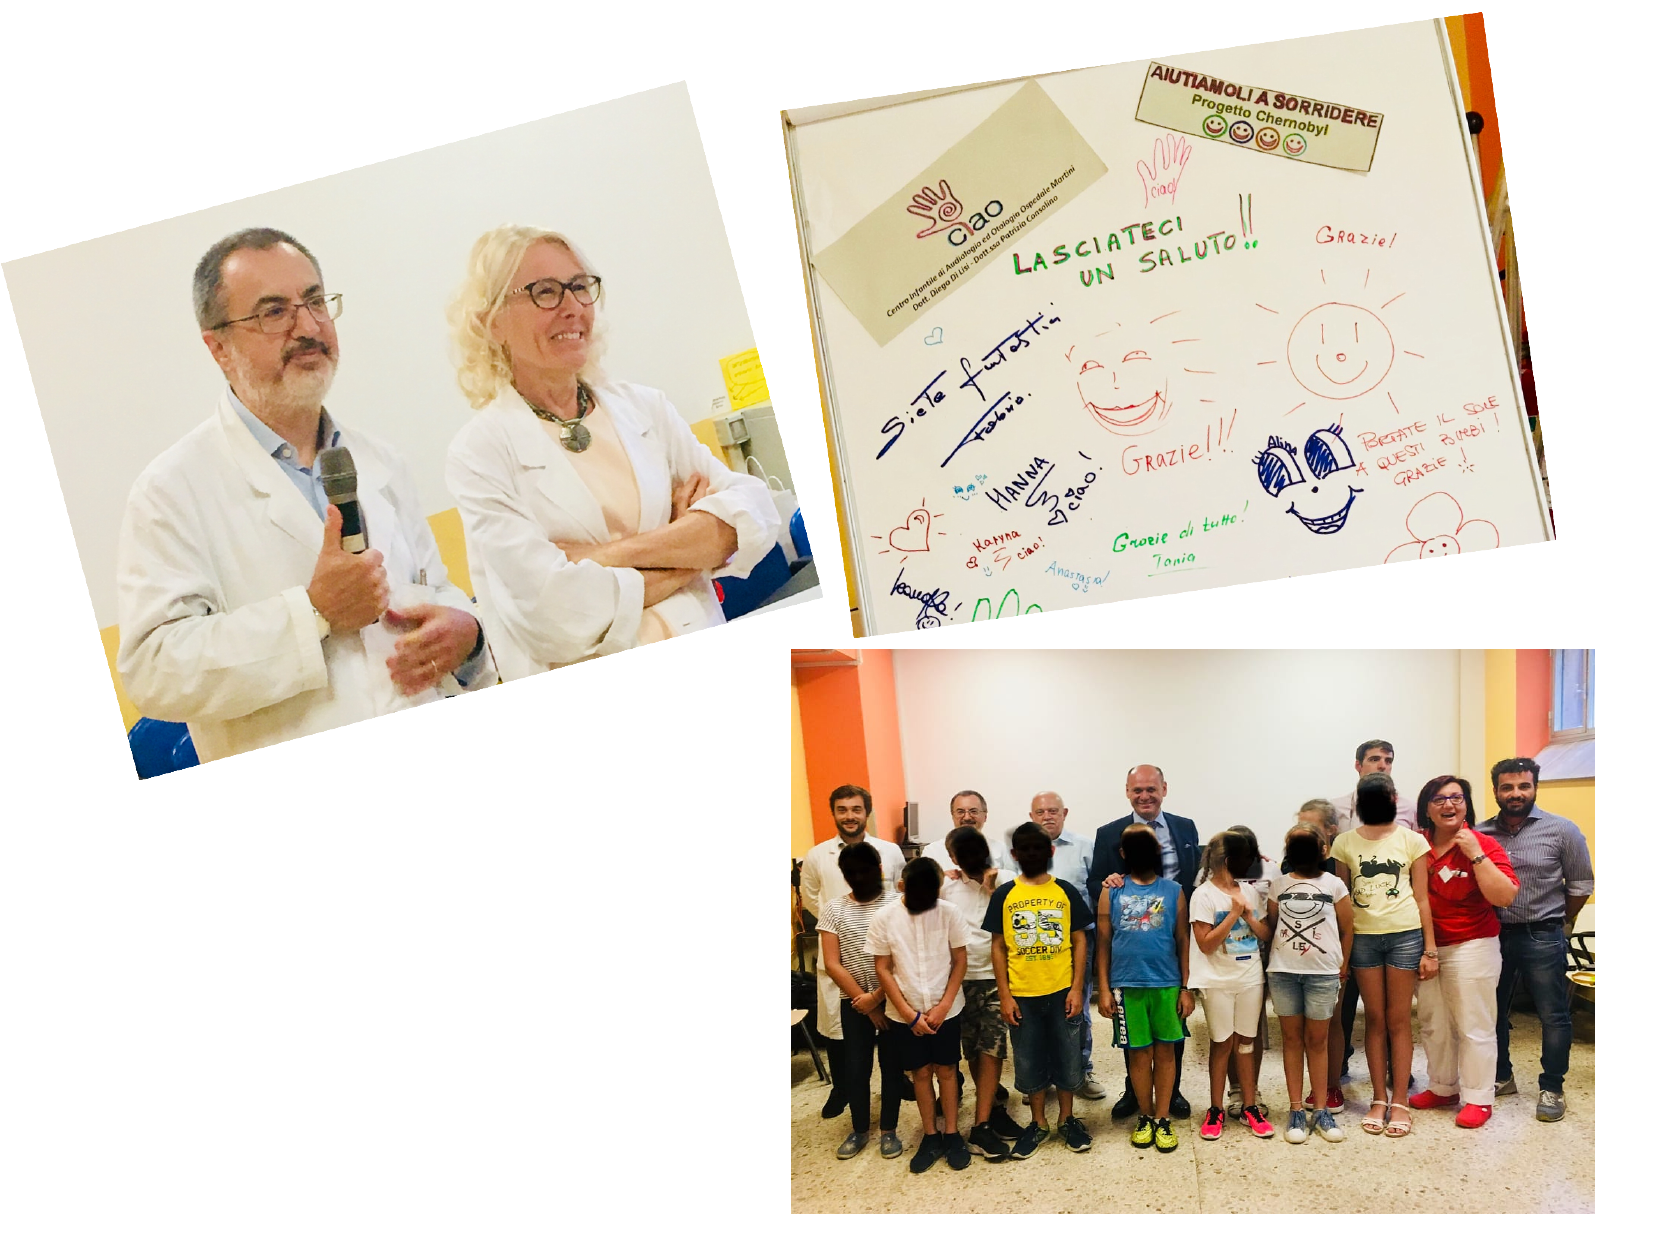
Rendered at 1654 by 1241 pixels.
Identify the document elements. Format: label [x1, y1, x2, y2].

picture [791, 649, 1595, 1214]
picture [0, 79, 823, 780]
picture [779, 11, 1556, 638]
